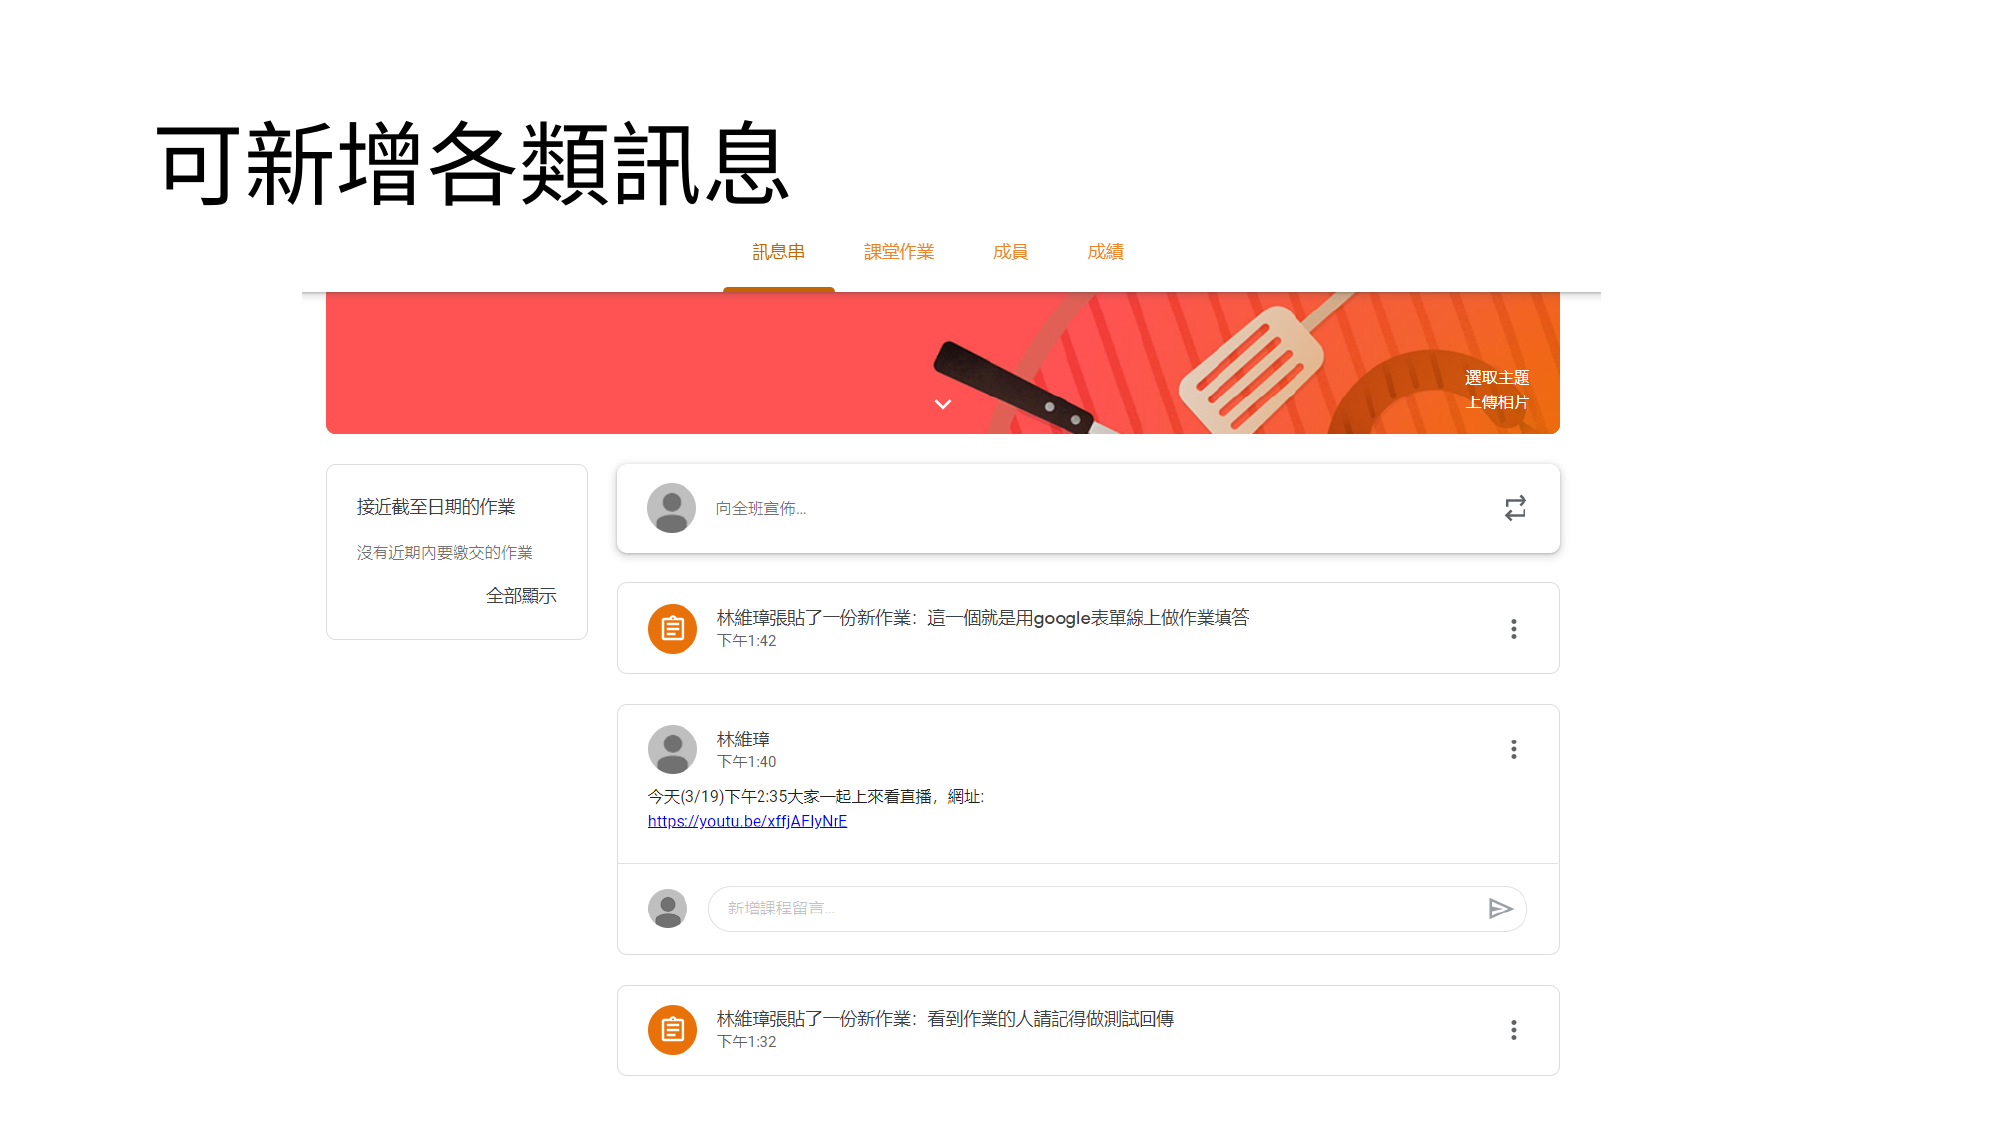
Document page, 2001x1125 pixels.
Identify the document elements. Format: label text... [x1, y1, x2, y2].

picture [302, 278, 1601, 1084]
title 可新增各類訊息 [137, 59, 1863, 278]
